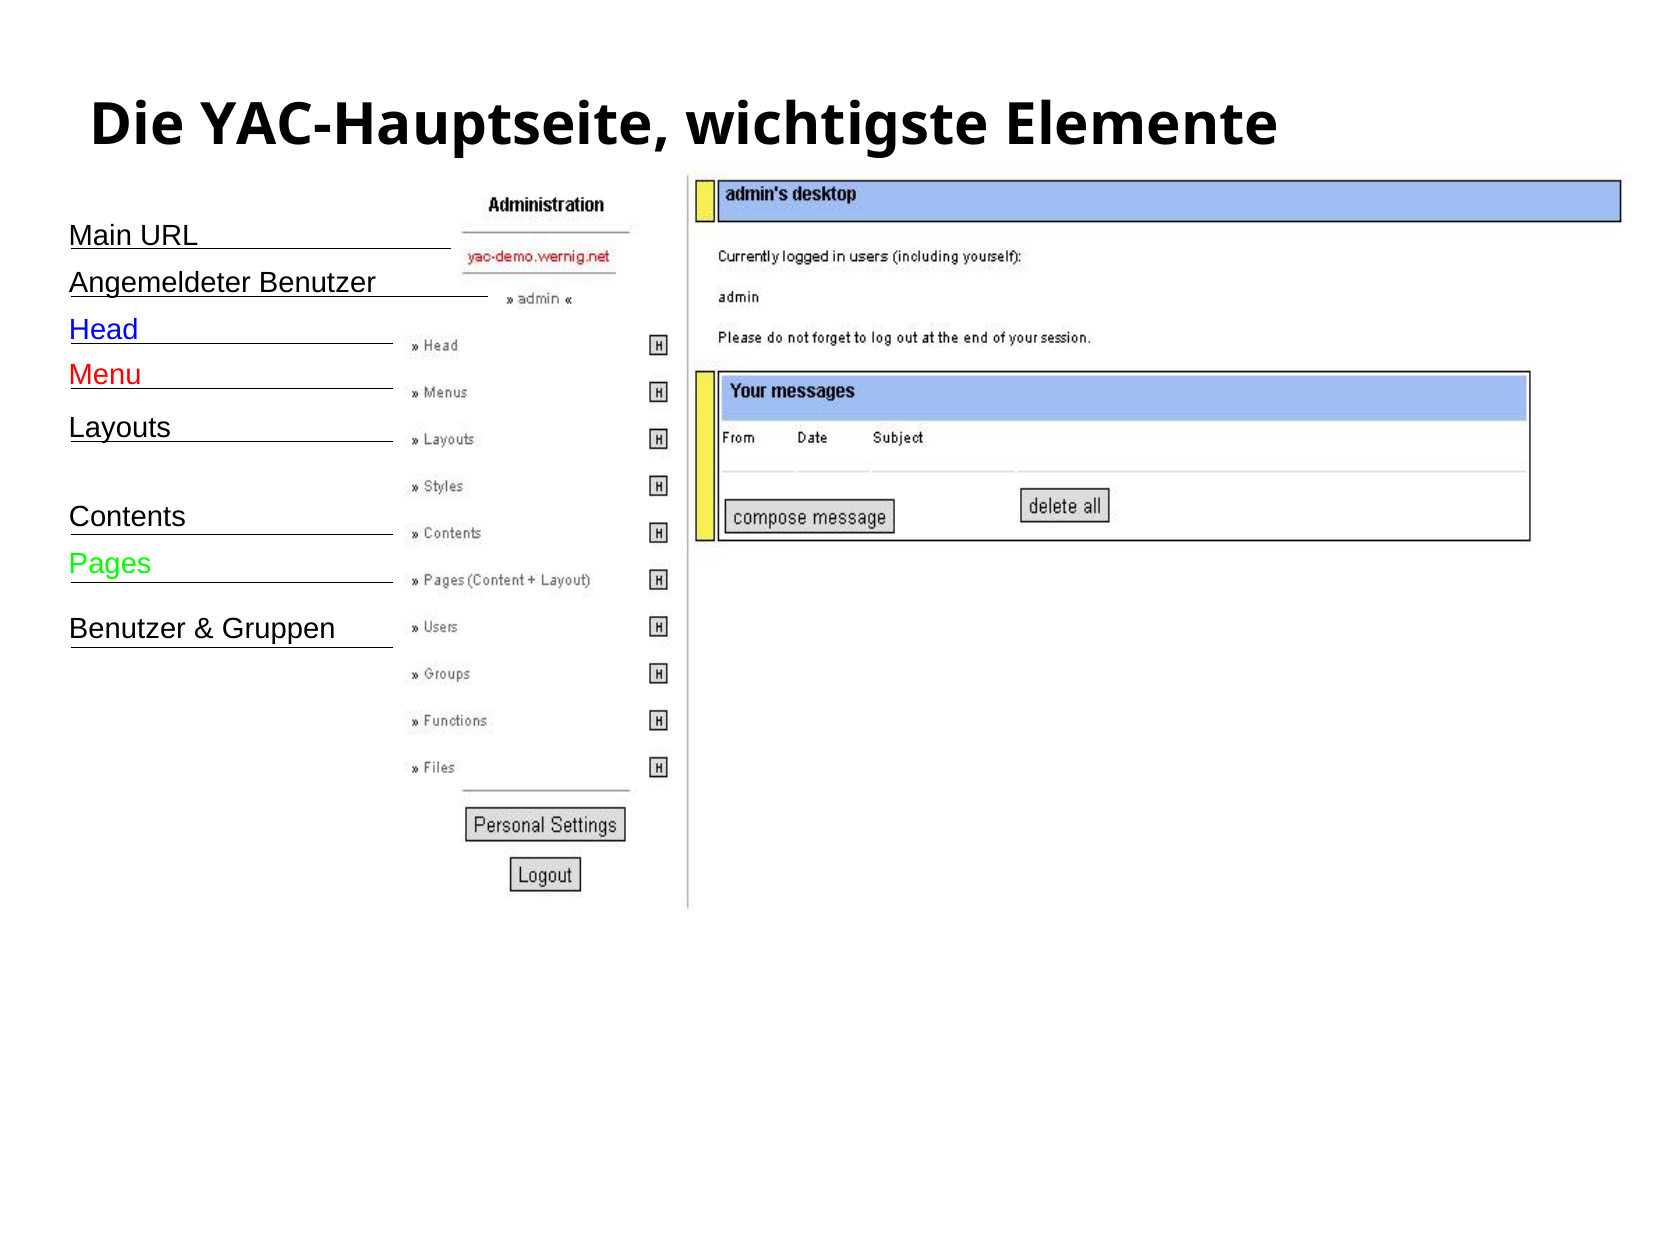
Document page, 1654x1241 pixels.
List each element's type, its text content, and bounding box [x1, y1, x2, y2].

text_box Die YAC-Hauptseite, wichtigste Elemente [75, 75, 1613, 161]
picture [393, 160, 1634, 934]
text_box Pages [54, 541, 242, 588]
text_box Menu [54, 354, 205, 399]
text_box Benutzer & Gruppen [54, 604, 376, 653]
text_box Layouts [54, 403, 205, 452]
text_box Angemeldeter Benutzer [54, 258, 451, 307]
text_box Head [54, 305, 263, 354]
text_box Main URL [54, 211, 263, 258]
text_box Contents [54, 492, 242, 541]
